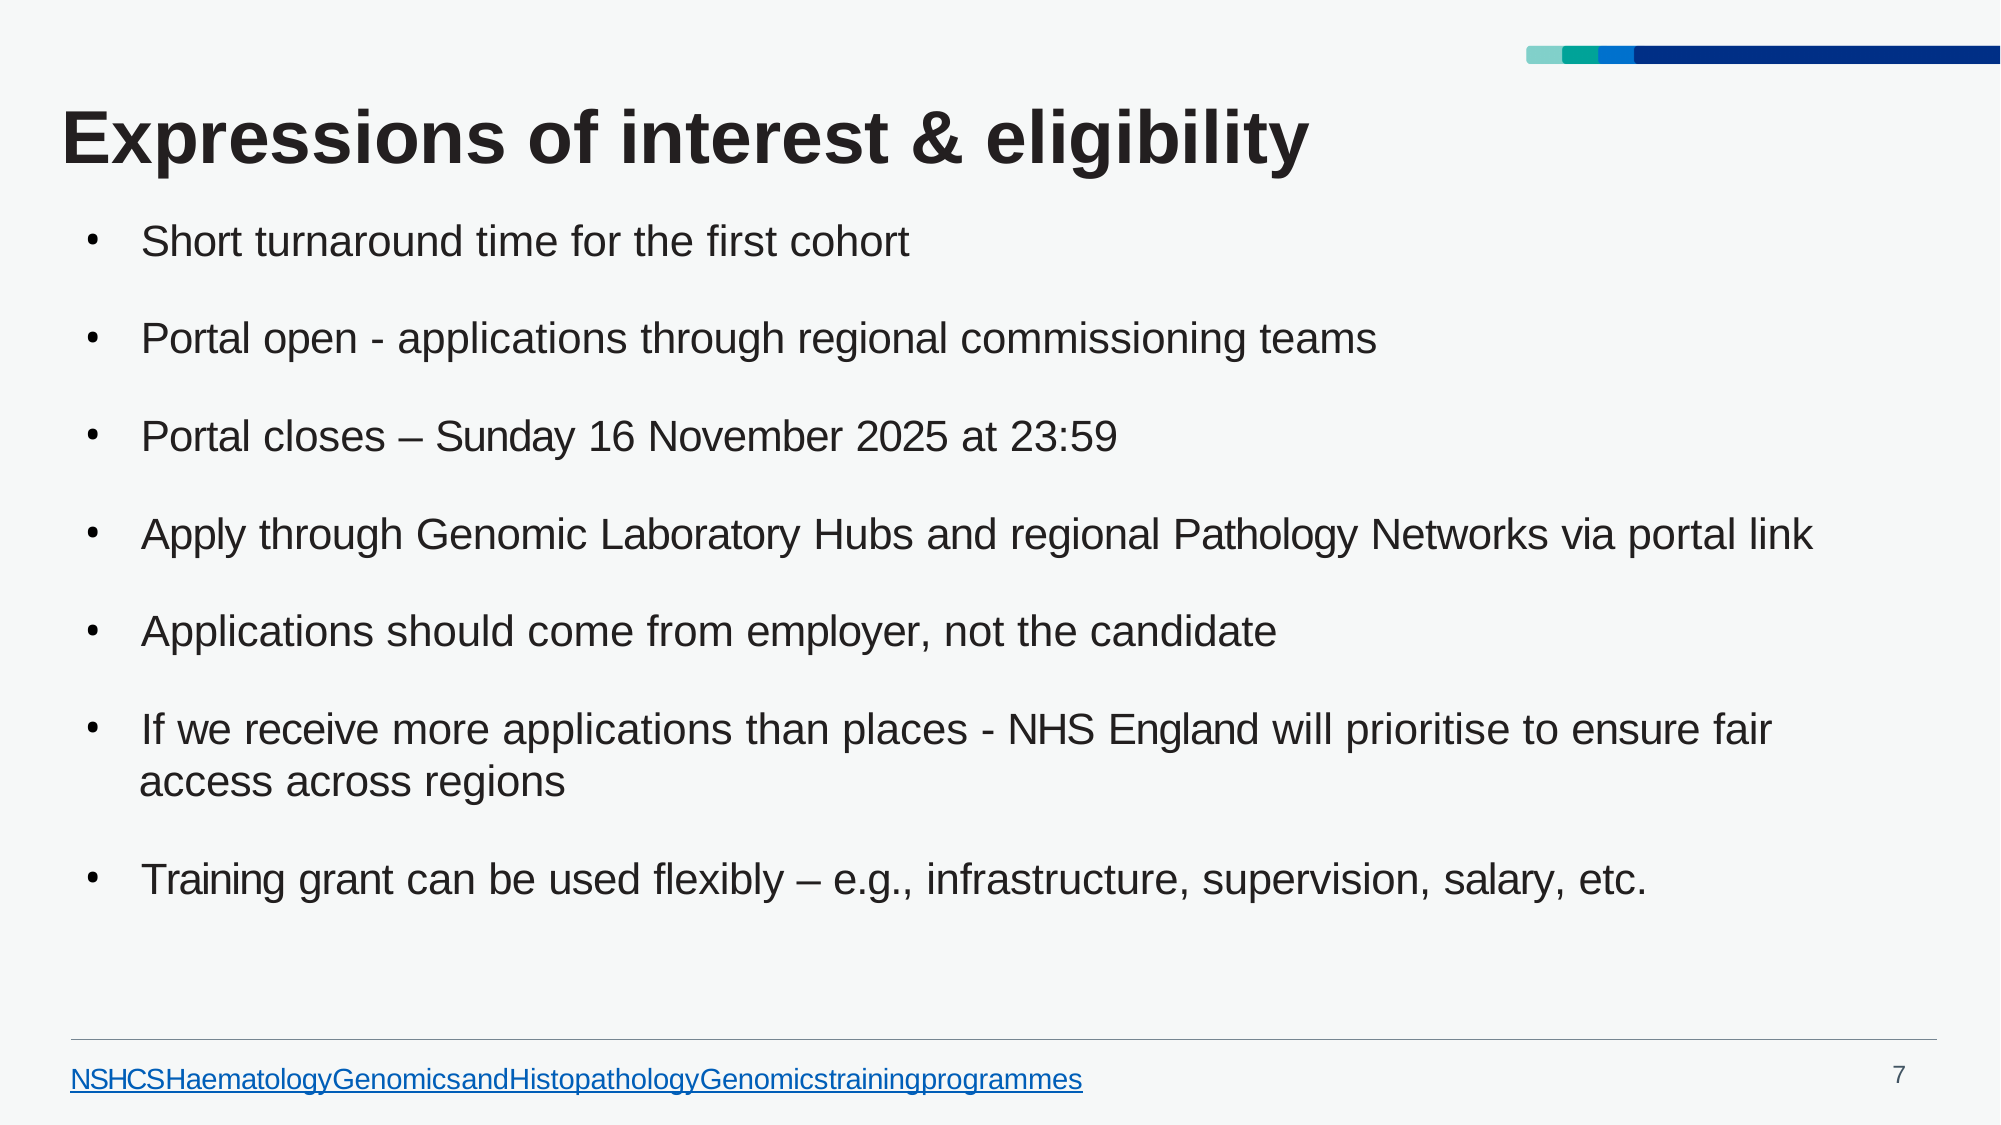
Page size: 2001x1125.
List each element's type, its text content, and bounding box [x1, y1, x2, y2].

text_box NSHCS Haematology Genomics and Histopathology Genomics training programmes [68, 1059, 1131, 1100]
text_box Short turnaround time for the first cohort Portal open - applications through regional commissioning teams Portal closes – Sunday 16 November 2025 at 23:59 Apply through Genomic Laboratory Hubs and regional Pathology Networks via portal link Applications should come from employer, not the candidate If we receive more applications than places - NHS England will prioritise to ensure fair access across regions Training grant can be used flexibly – e.g., infrastructure, supervision, salary, etc. [80, 210, 1933, 915]
title Expressions of interest & eligibility [61, 68, 1933, 210]
